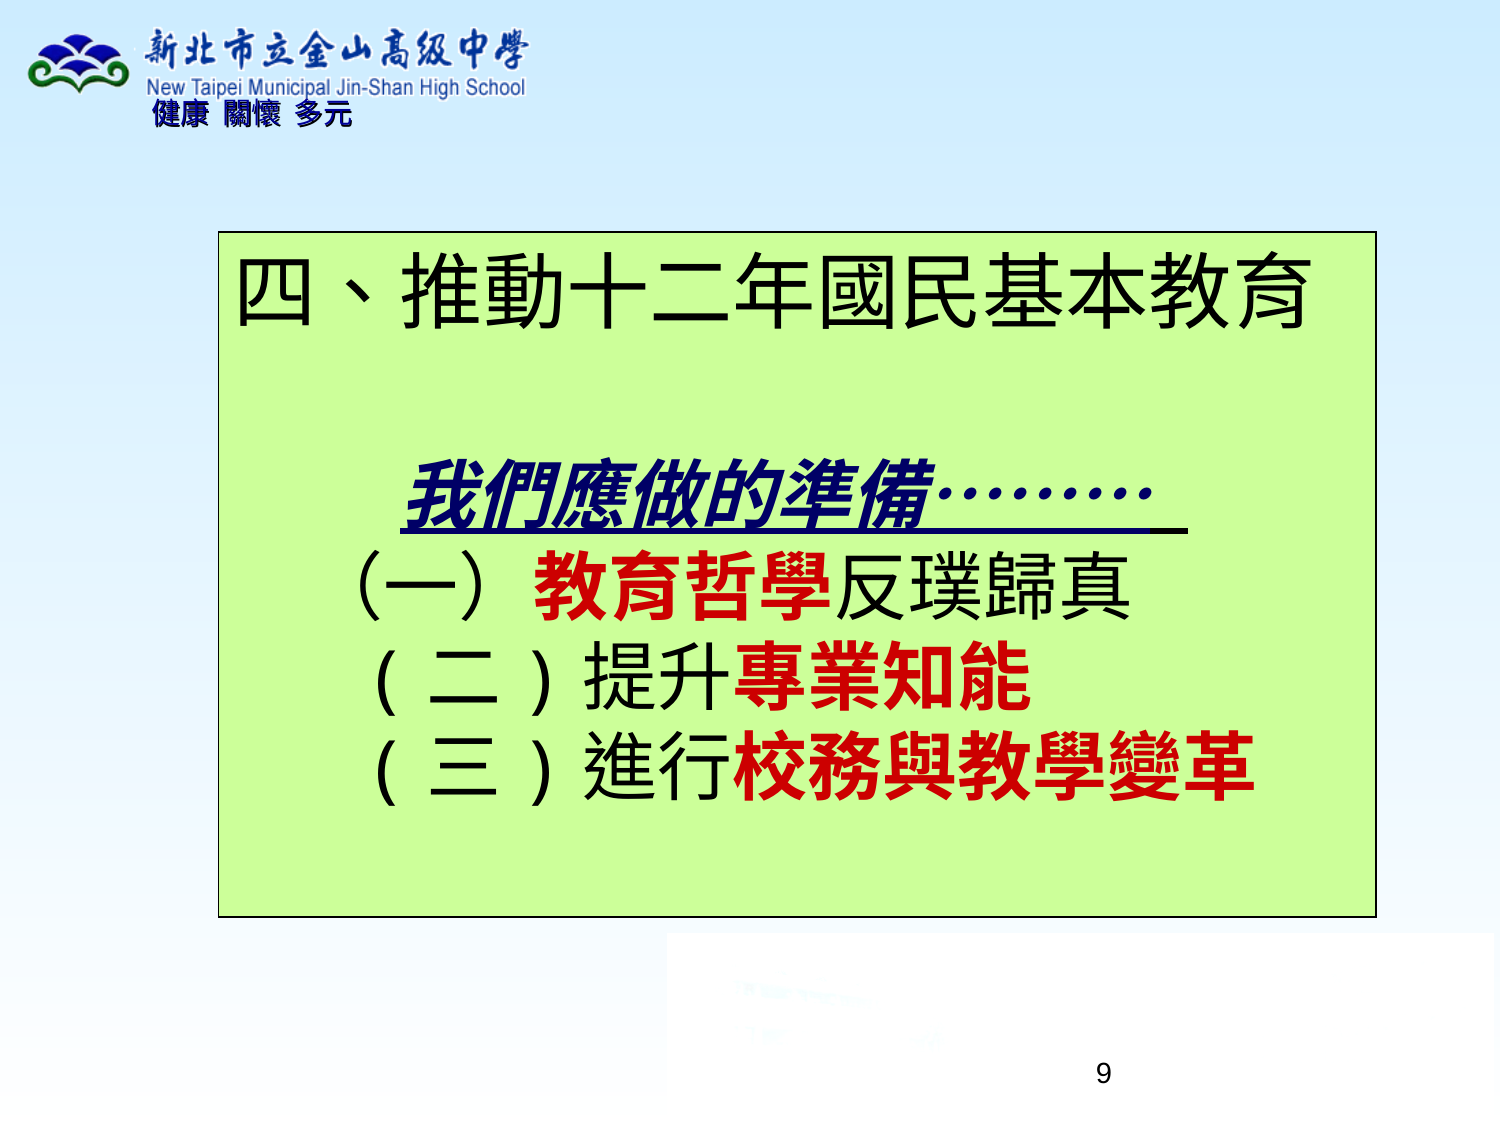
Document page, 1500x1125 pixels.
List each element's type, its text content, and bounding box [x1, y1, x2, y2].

text_box [1080, 1046, 1431, 1125]
title 四、推動十二年國民基本教育 我們應做的準備……… （一）教育哲學反璞歸真 (二)提升專業知能 (三)進行校務與教學變革 [218, 231, 1377, 917]
